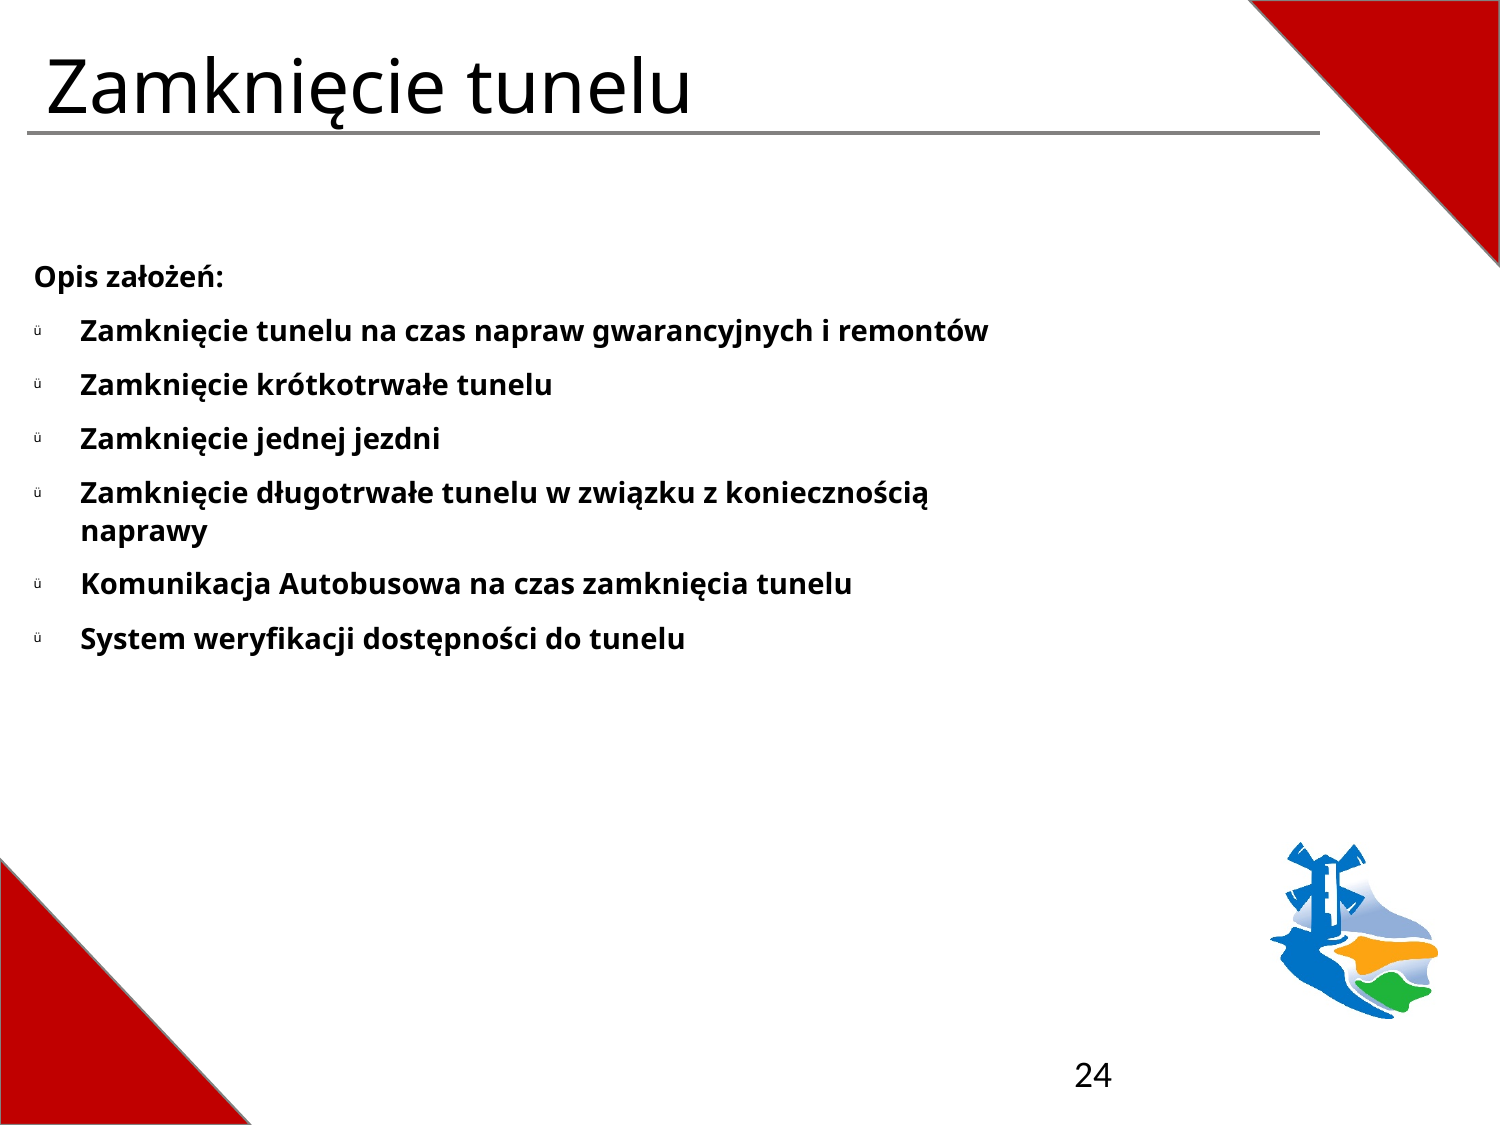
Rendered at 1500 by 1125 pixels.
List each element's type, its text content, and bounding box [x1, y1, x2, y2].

text_box [0, 859, 251, 1125]
slide_number 25 [1059, 1042, 1397, 1103]
text_box Zamknięcie tunelu [31, 0, 1328, 199]
picture [1270, 842, 1438, 1019]
text_box [1328, 0, 1500, 266]
text_box Opis założeń: Zamknięcie tunelu na czas napraw gwarancyjnych i remontów Zamknięcie krótkotrwałe tunelu Zamknięcie jednej jezdni Zamknięcie długotrwałe tunelu w związku z koniecznością naprawy Komunikacja Autobusowa na czas zamknięcia tunelu System weryfikacji dostępności do tunelu [18, 248, 1019, 663]
